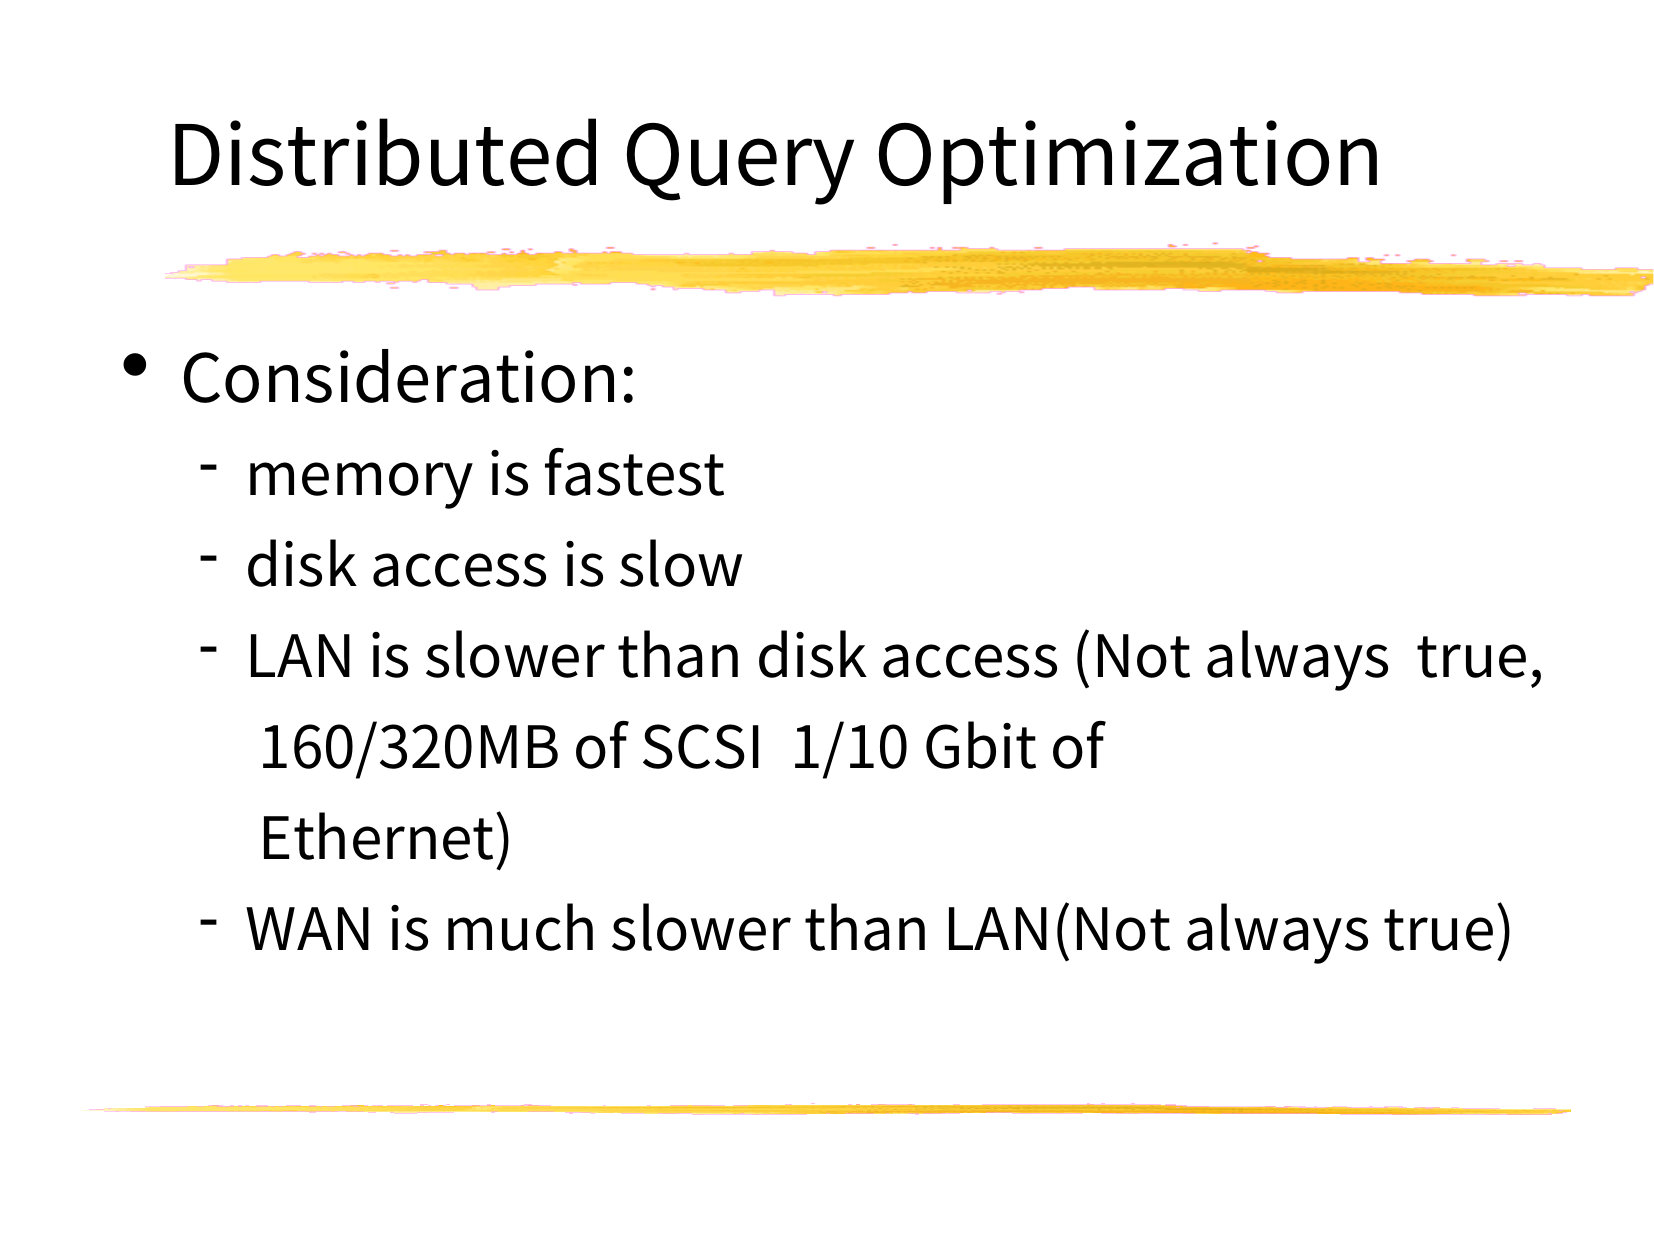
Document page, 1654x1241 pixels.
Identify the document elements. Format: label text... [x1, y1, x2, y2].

picture [82, 1102, 1571, 1117]
list Consideration: memory is fastest disk access is slow LAN is slower than disk access (Not always true, 160/320MB of SCSI 1/10 Gbit of Ethernet) WAN is much slower than LAN(Not always true) [124, 316, 1530, 1061]
title Distributed Query Optimization [73, 39, 1479, 249]
picture [165, 237, 1654, 308]
